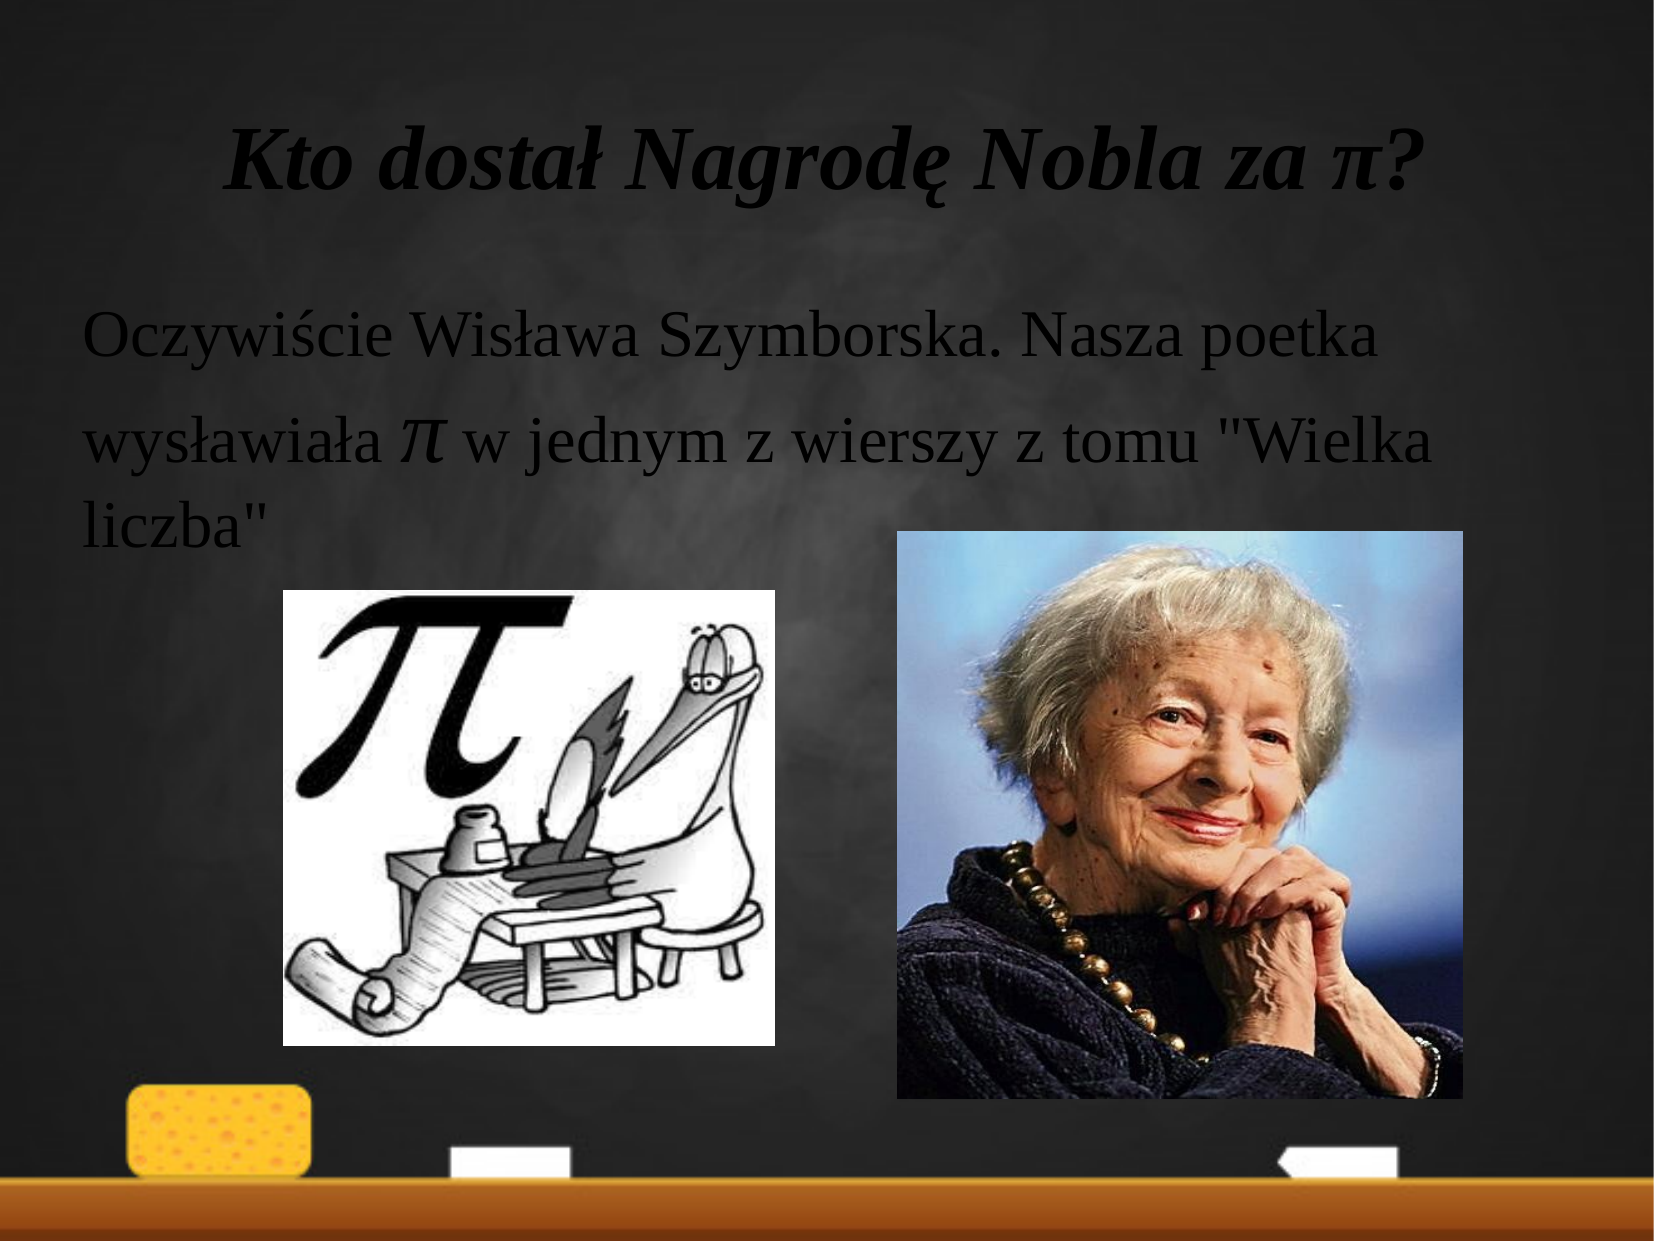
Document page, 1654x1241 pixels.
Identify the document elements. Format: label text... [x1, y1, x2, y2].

title Kto dostał Nagrodę Nobla za π? [82, 49, 1571, 257]
list Oczywiście Wisława Szymborska. Nasza poetka wysławiała π w jednym z wierszy z tomu "Wielka liczba" [82, 290, 1571, 1109]
picture [283, 590, 775, 1046]
picture [897, 531, 1463, 1099]
